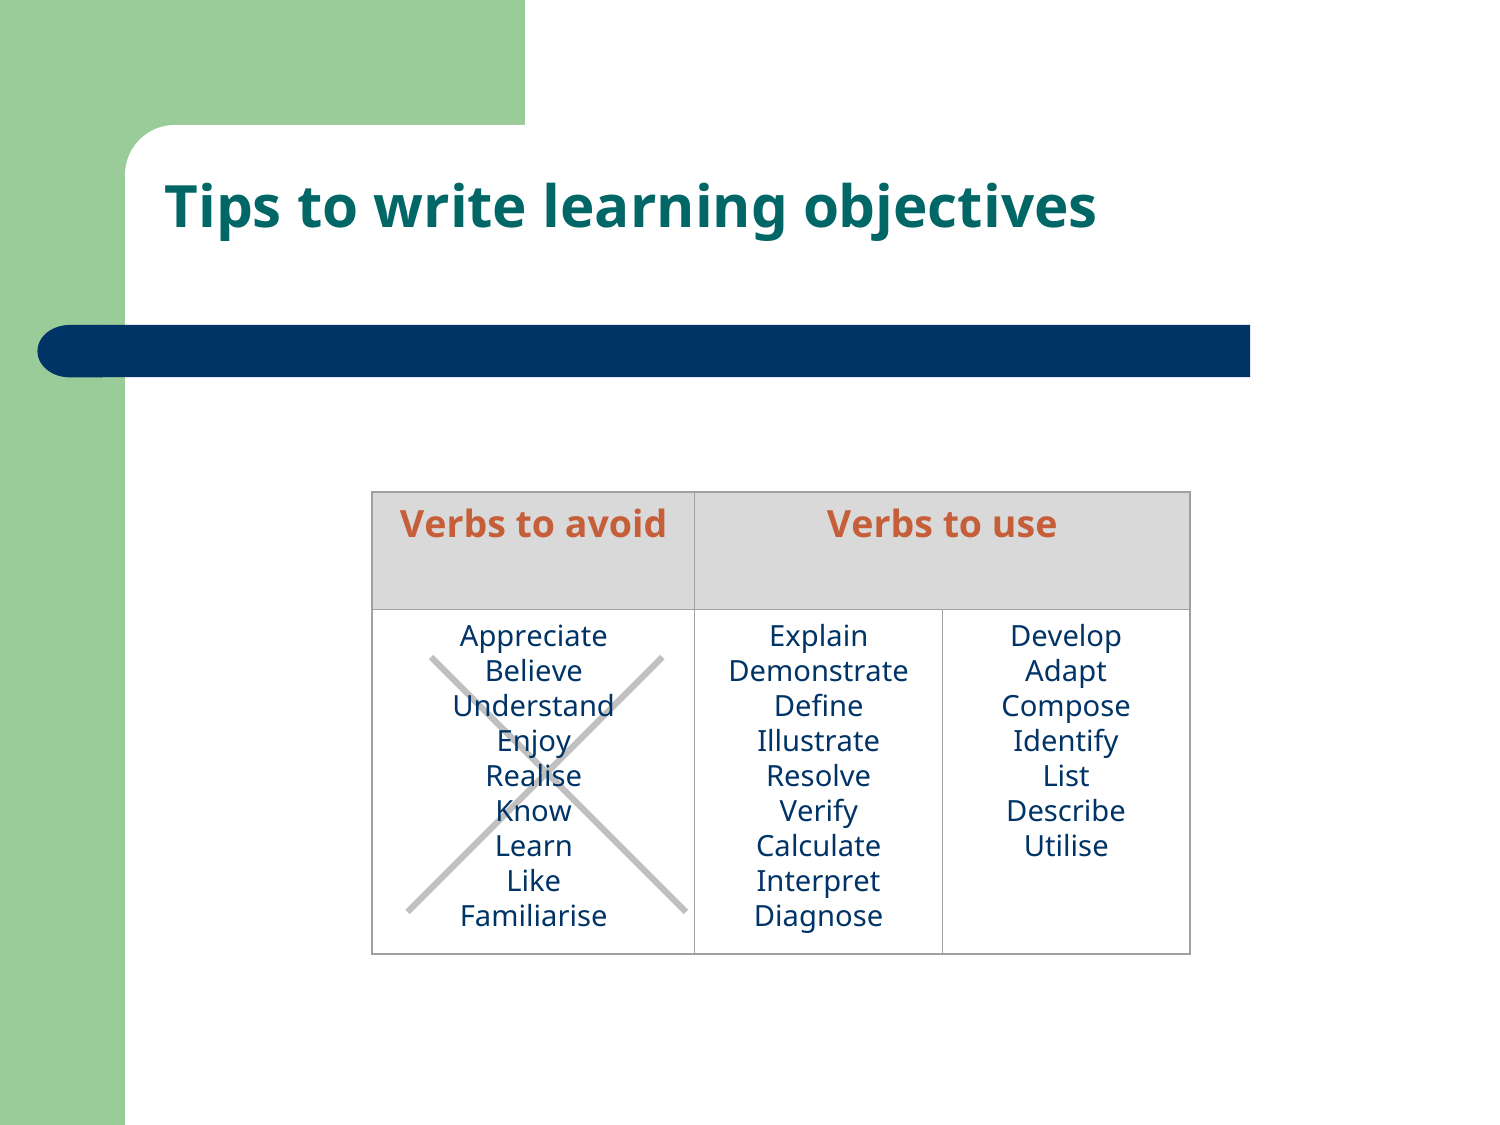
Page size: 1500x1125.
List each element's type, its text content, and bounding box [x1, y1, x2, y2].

text_box Explain Demonstrate Define Illustrate Resolve Verify Calculate Interpret Diagnose [706, 610, 932, 953]
title Tips to write learning objectives [149, 162, 1463, 250]
text_box Verbs to avoid [383, 493, 684, 609]
text_box Appreciate Believe Understand Enjoy Realise Know Learn Like Familiarise [383, 610, 684, 953]
text_box [1179, 493, 1189, 609]
text_box Verbs to use [706, 493, 1179, 609]
text_box [695, 493, 706, 609]
text_box [684, 493, 694, 609]
text_box [373, 493, 383, 609]
text_box Develop Adapt Compose Identify List Describe Utilise [953, 610, 1179, 953]
